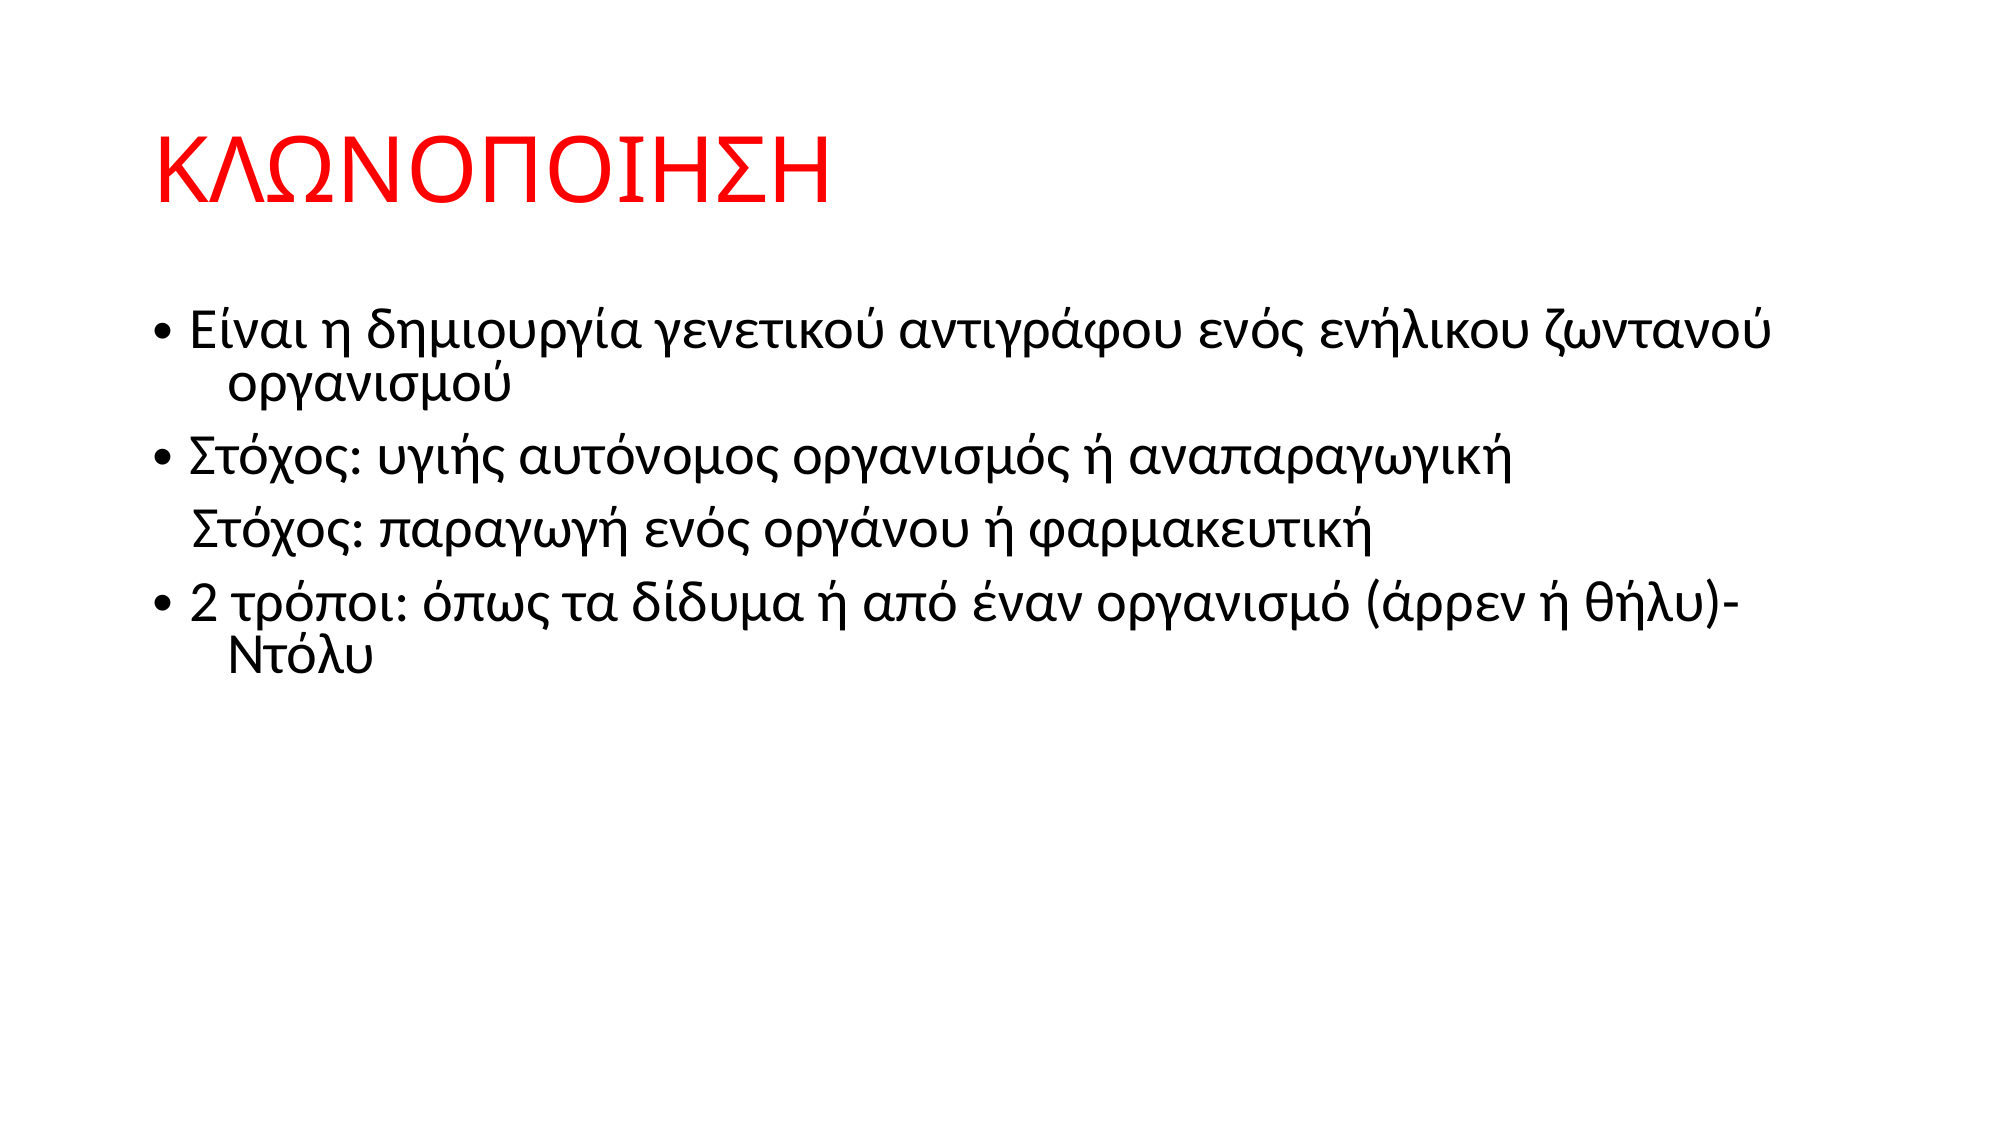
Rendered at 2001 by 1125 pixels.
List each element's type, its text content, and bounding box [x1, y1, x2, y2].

list Είναι η δημιουργία γενετικού αντιγράφου ενός ενήλικου ζωντανού οργανισμού Στόχος: υγιής αυτόνομος οργανισμός ή αναπαραγωγική Στόχος: παραγωγή ενός οργάνου ή φαρμακευτική 2 τρόποι: όπως τα δίδυμα ή από έναν οργανισμό (άρρεν ή θήλυ)-Ντόλυ [137, 299, 1863, 1014]
title ΚΛΩΝΟΠΟΙΗΣΗ [137, 59, 1863, 278]
